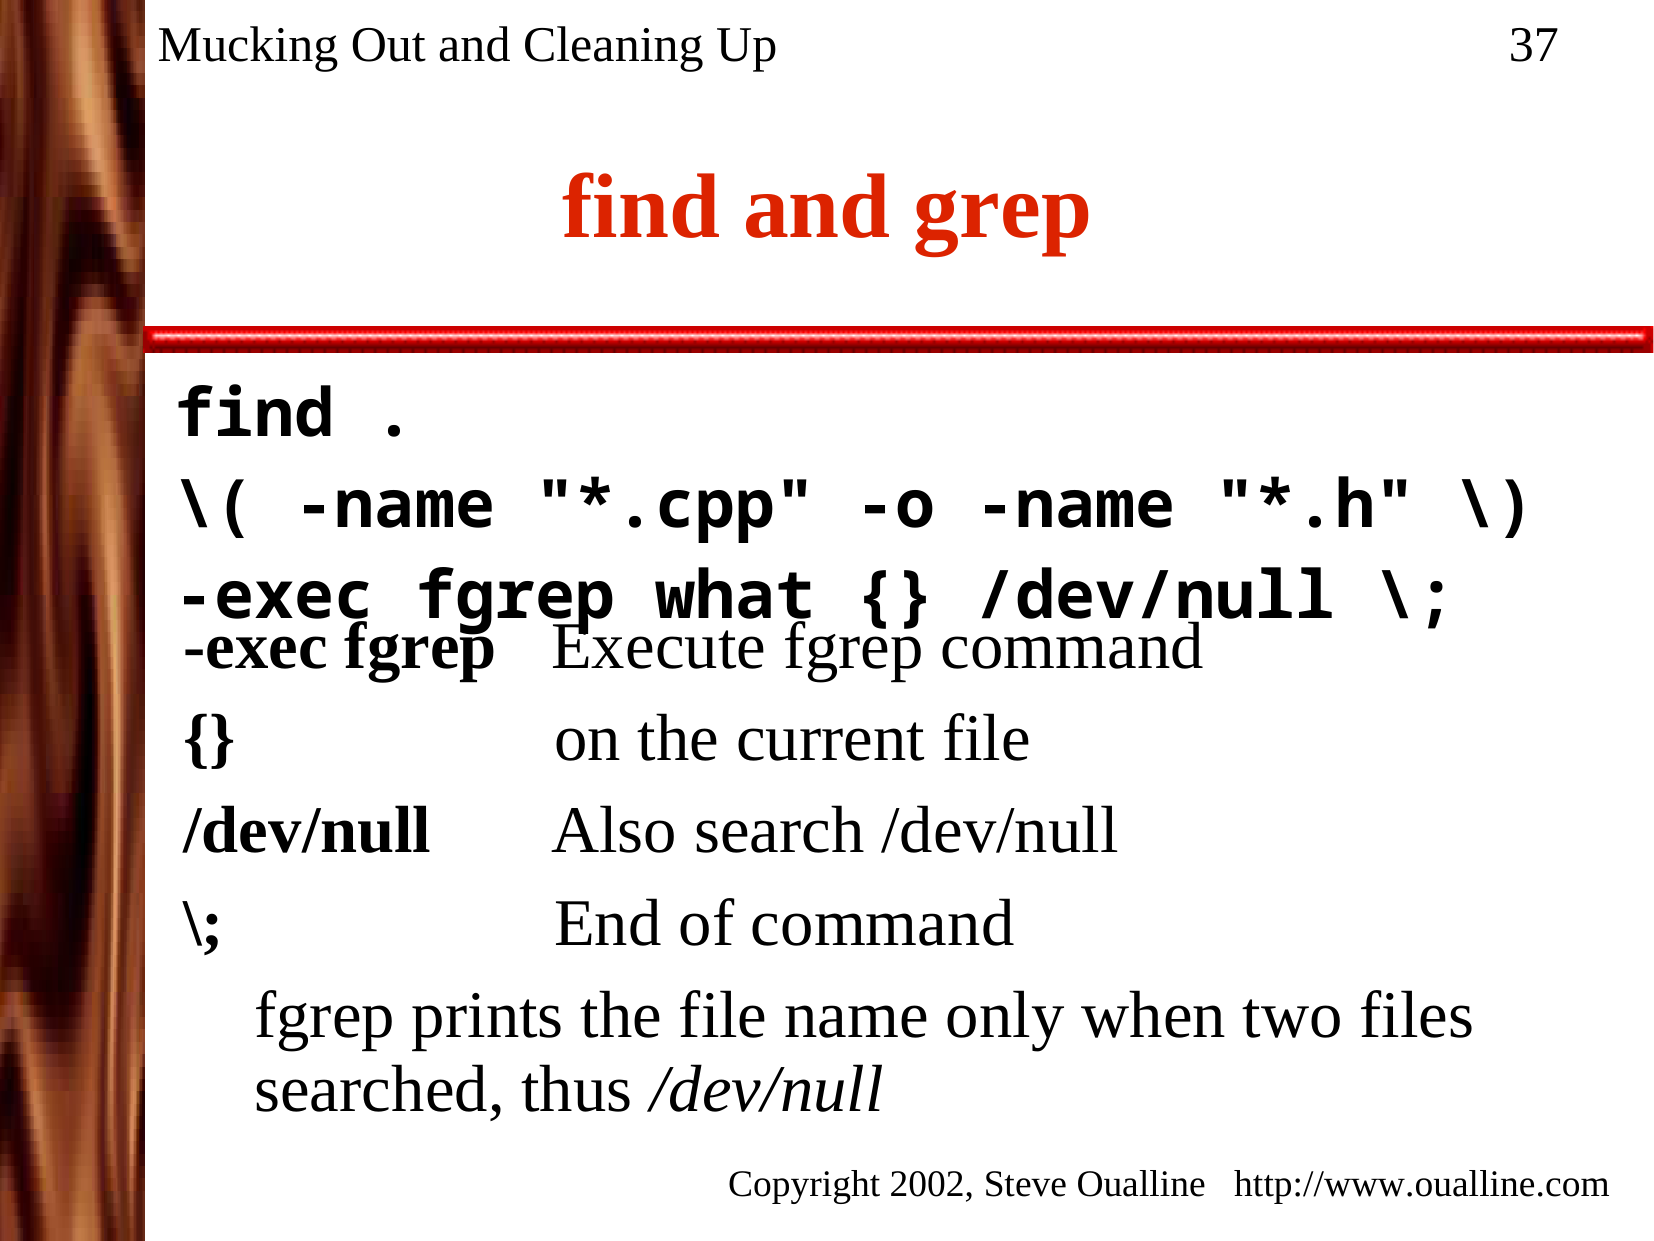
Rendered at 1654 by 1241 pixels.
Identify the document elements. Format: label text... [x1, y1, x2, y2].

text_box find . \( -name "*.cpp" -o -name "*.h" \) -exec fgrep what {} /dev/null \; [174, 365, 1632, 593]
title find and grep [121, 102, 1534, 310]
list -exec fgrep Execute fgrep command {} on the current file /dev/null Also search /dev/null \; End of command fgrep prints the file name only when two files searched, thus /dev/null [171, 609, 1534, 1141]
picture [0, 0, 1654, 1241]
